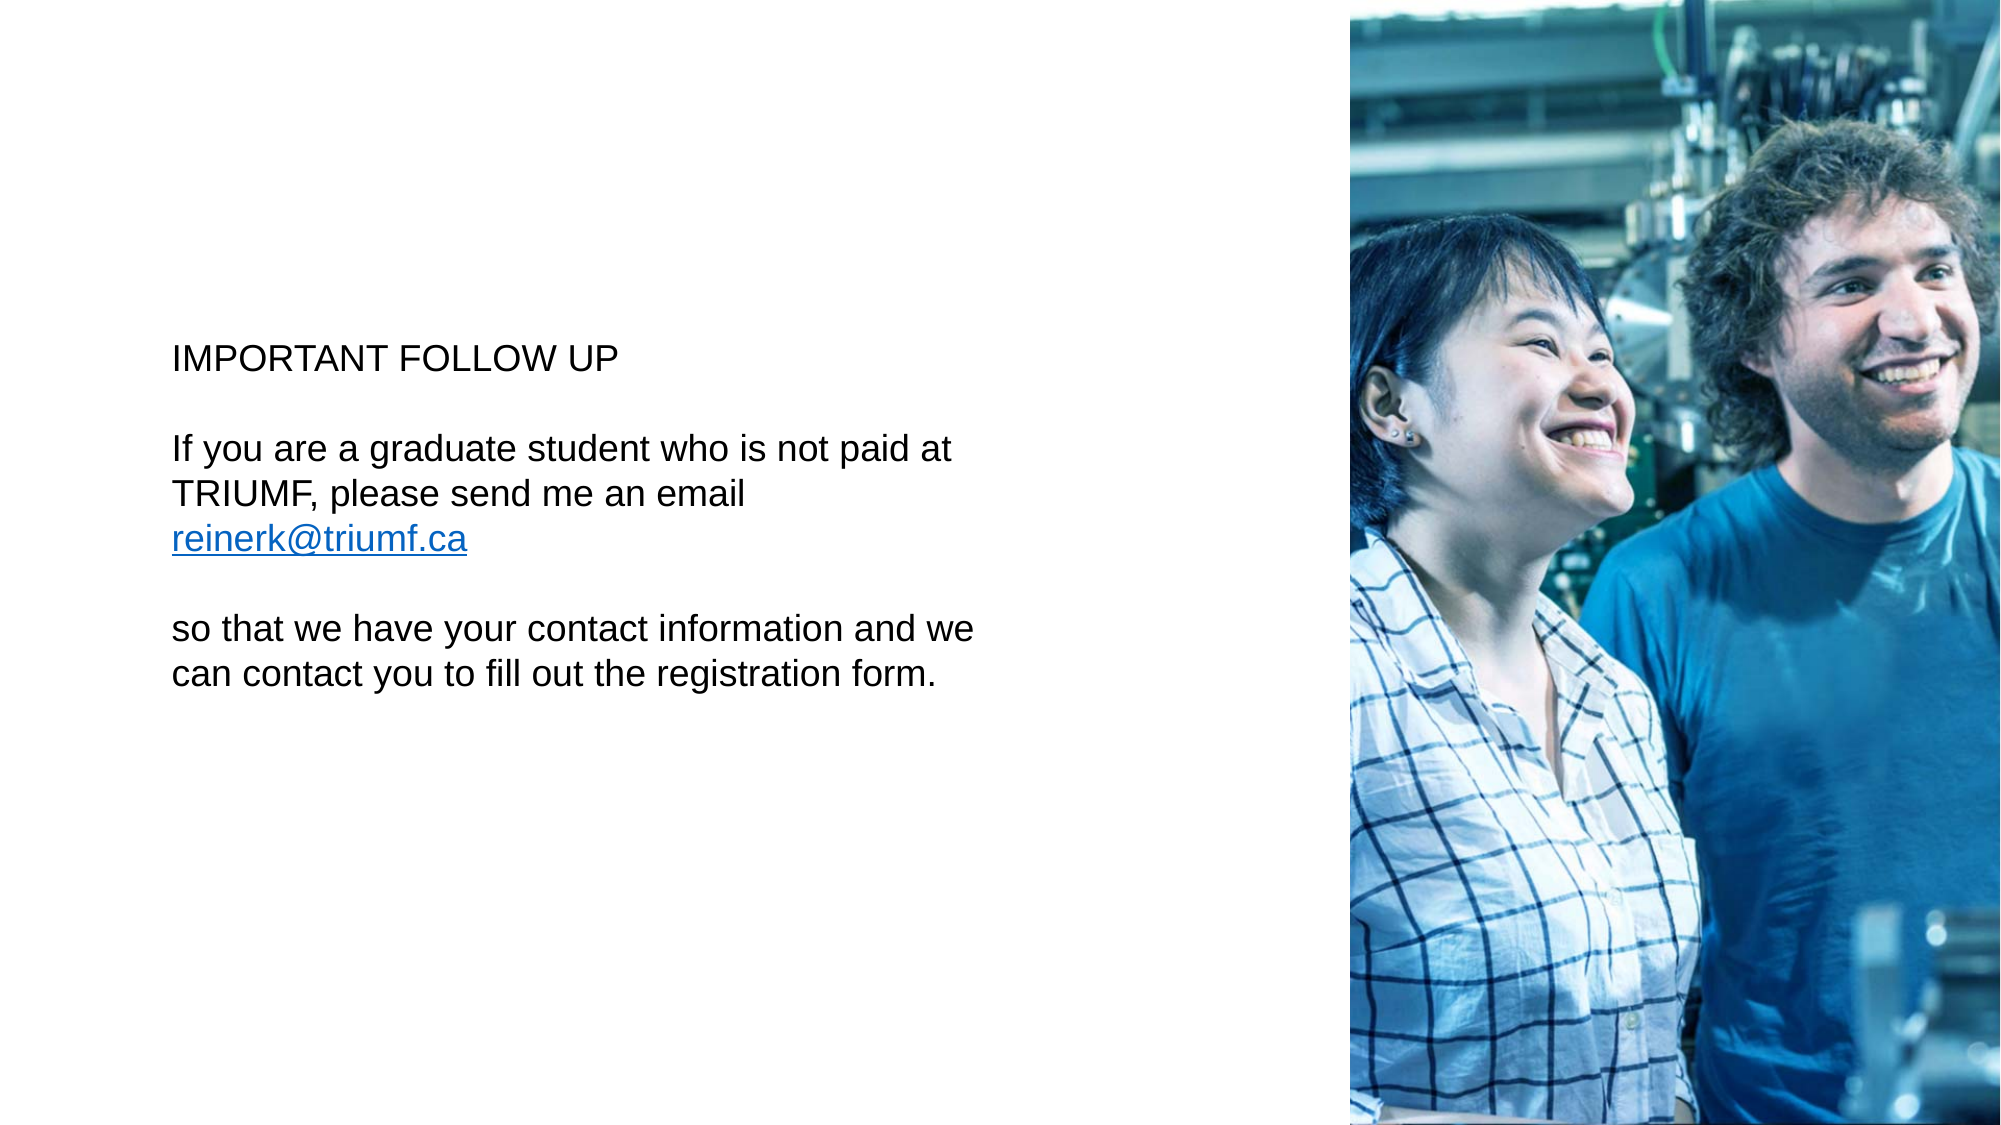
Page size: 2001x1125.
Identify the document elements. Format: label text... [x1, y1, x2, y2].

text_box IMPORTANT FOLLOW UP If you are a graduate student who is not paid at TRIUMF, please send me an email reinerk@triumf.ca so that we have your contact information and we can contact you to fill out the registration form. [156, 326, 991, 837]
picture [1350, 0, 2001, 1125]
